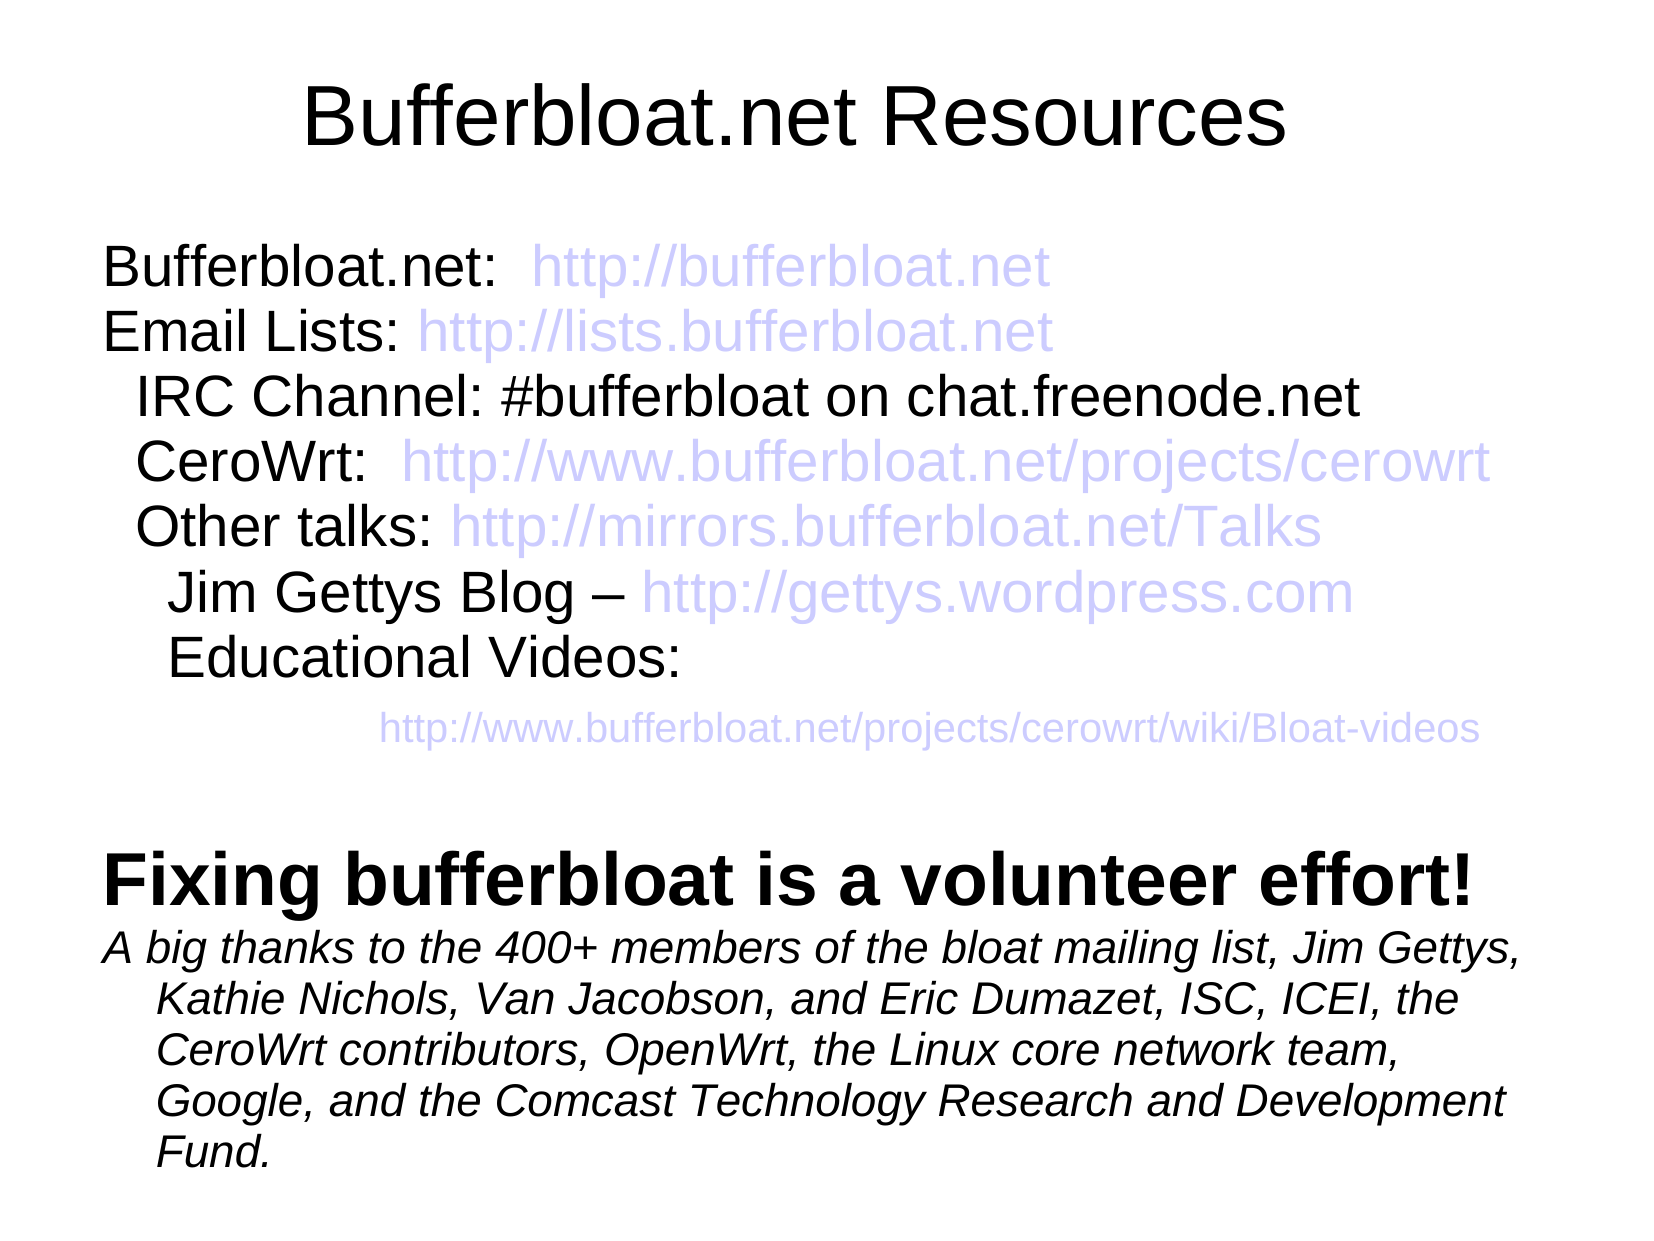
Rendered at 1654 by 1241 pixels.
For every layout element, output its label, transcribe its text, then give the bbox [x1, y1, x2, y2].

text_box Bufferbloat.net Resources [90, 29, 1478, 198]
text_box Bufferbloat.net: http://bufferbloat.net Email Lists: http://lists.bufferbloat.net IRC Channel: #bufferbloat on chat.freenode.net CeroWrt: http://www.bufferbloat.net/projects/cerowrt Other talks: http://mirrors.bufferbloat.net/Talks Jim Gettys Blog – http://gettys.wordpress.com Educational Videos: http://www.bufferbloat.net/projects/cerowrt/wiki/Bloat-videos Fixing bufferbloat is a volunteer effort! A big thanks to the 400+ members of the bloat mailing list, Jim Gettys, Kathie Nichols, Van Jacobson, and Eric Dumazet, ISC, ICEI, the CeroWrt contributors, OpenWrt, the Linux core network team, Google, and the Comcast Technology Research and Development Fund. [70, 223, 1546, 1132]
